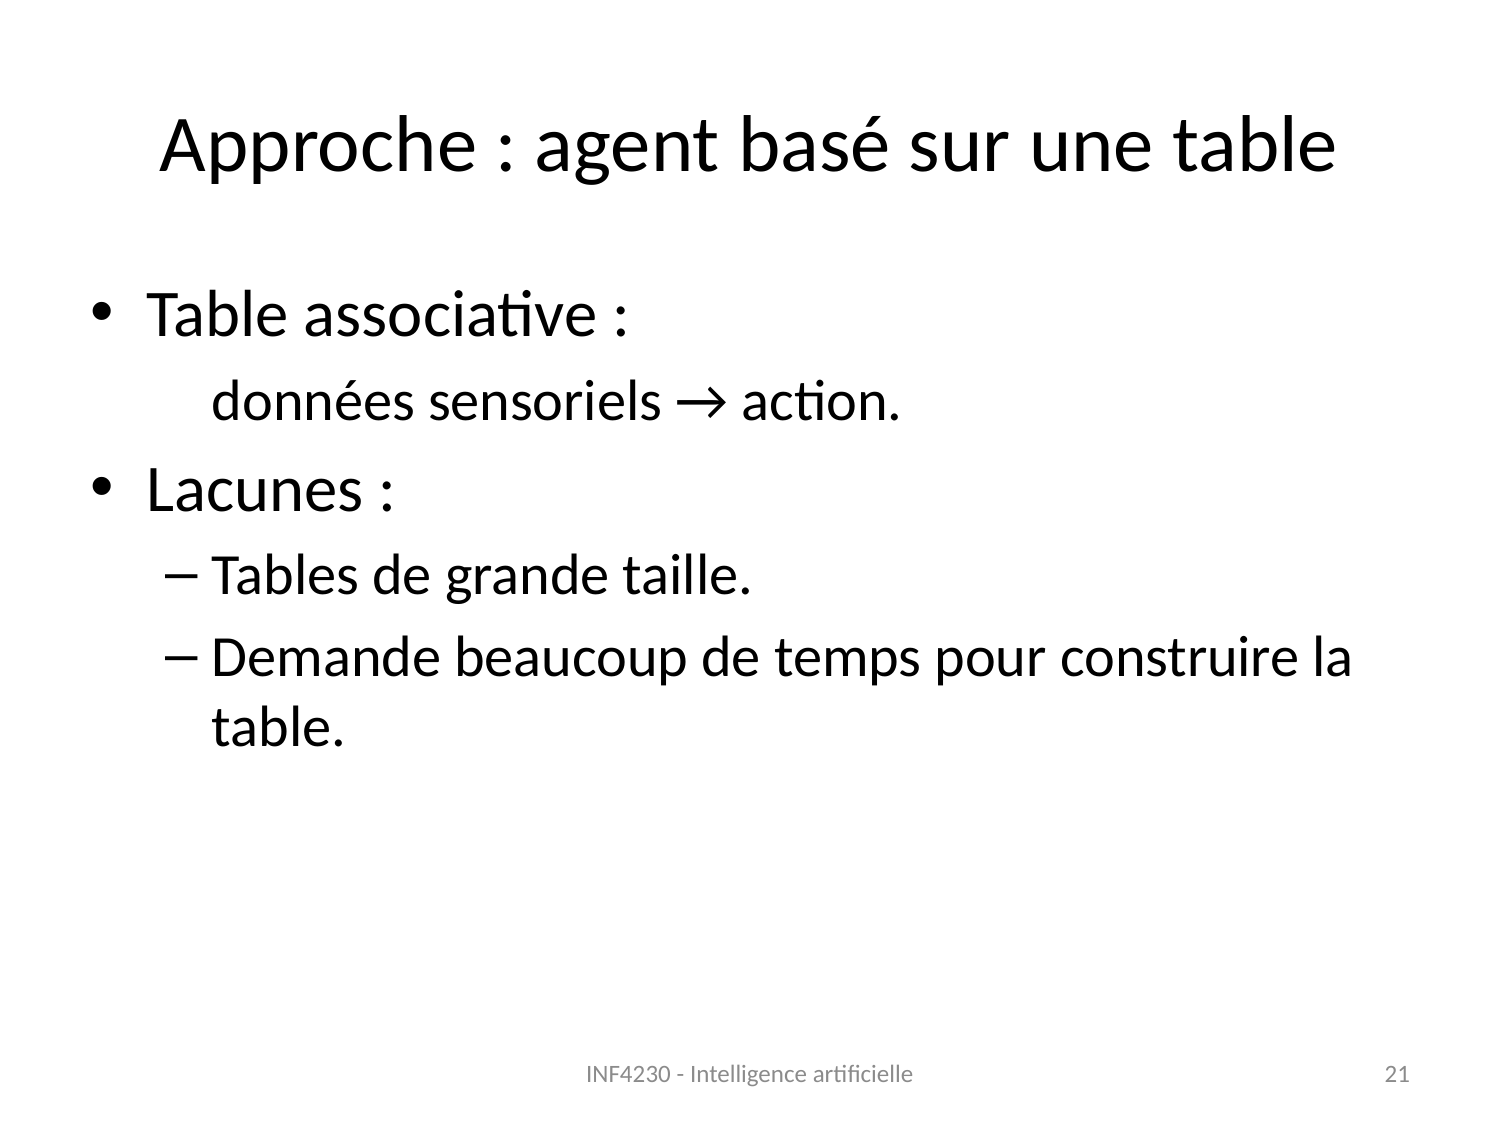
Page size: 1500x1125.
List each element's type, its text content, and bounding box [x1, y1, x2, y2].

footer INF4230 - Intelligence artificielle [512, 1042, 988, 1103]
list Table associative : données sensoriels → action. Lacunes : Tables de grande taille. Demande beaucoup de temps pour construire la table. [75, 262, 1425, 1005]
title Approche : agent basé sur une table [75, 45, 1425, 233]
slide_number <numéro> [1074, 1042, 1425, 1103]
